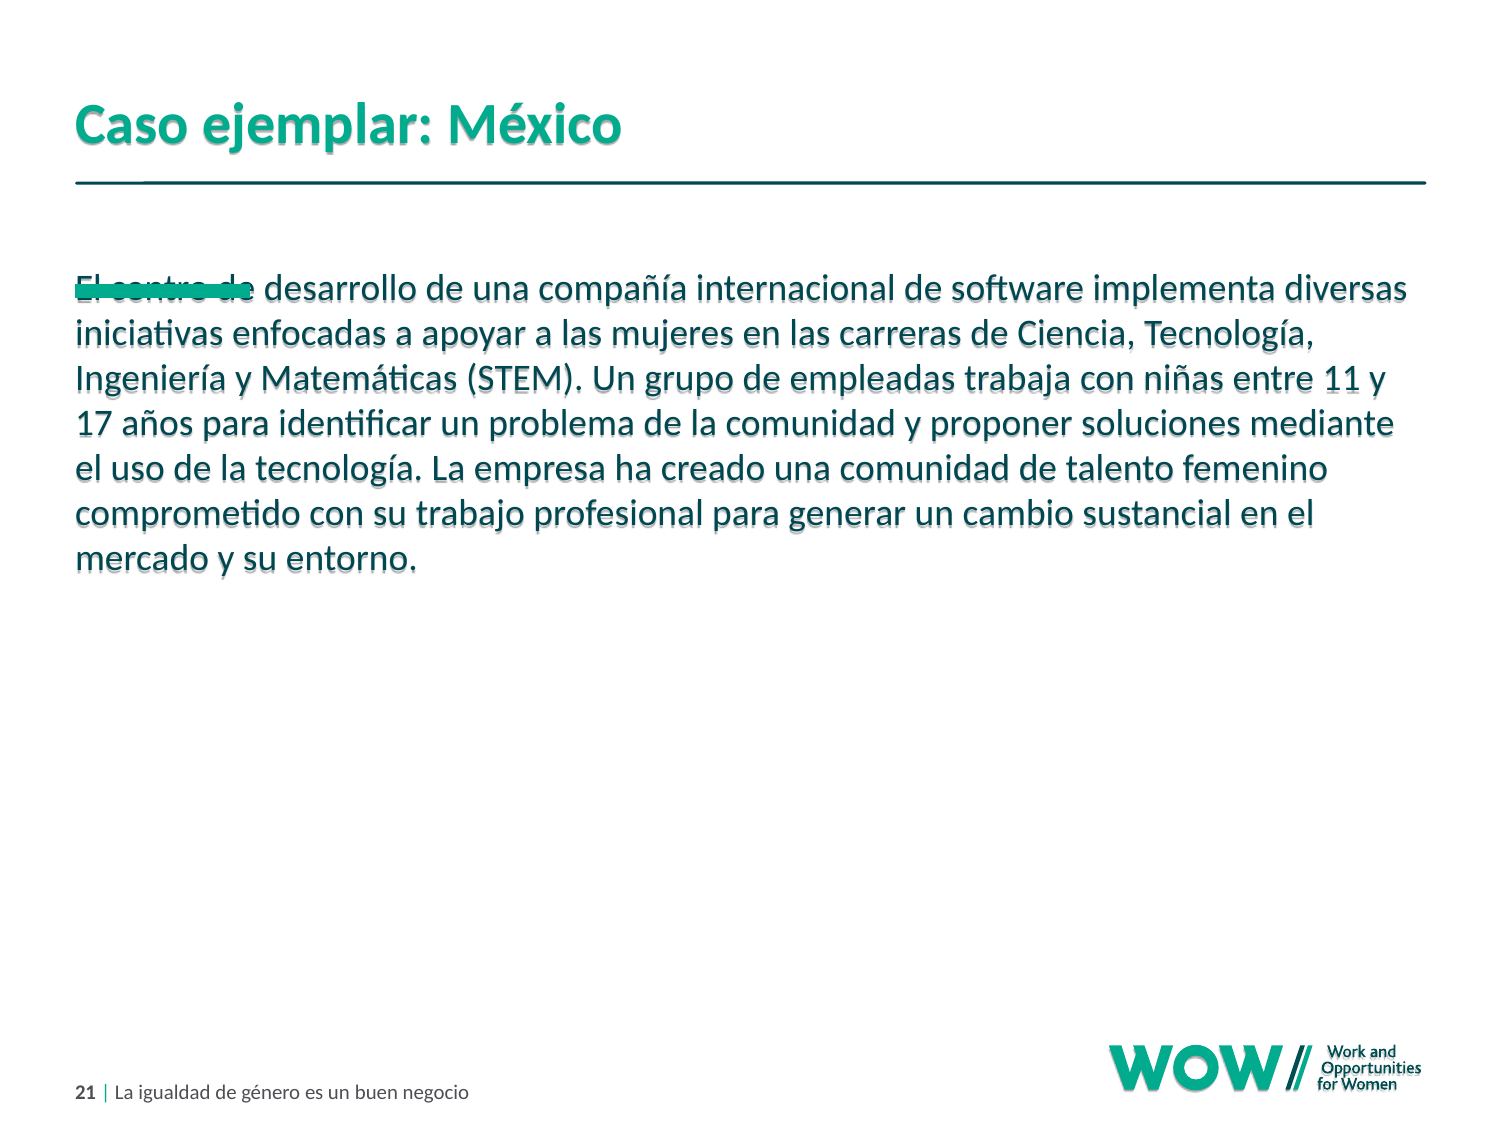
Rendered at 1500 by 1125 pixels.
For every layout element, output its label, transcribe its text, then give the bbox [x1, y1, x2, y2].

text_box 21 | La igualdad de género es un buen negocio [75, 1045, 700, 1106]
title Caso ejemplar: México [75, 41, 1424, 156]
list El centro de desarrollo de una compañía internacional de software implementa diversas iniciativas enfocadas a apoyar a las mujeres en las carreras de Ciencia, Tecnología, Ingeniería y Matemáticas (STEM). Un grupo de empleadas trabaja con niñas entre 11 y 17 años para identificar un problema de la comunidad y proponer soluciones mediante el uso de la tecnología. La empresa ha creado una comunidad de talento femenino comprometido con su trabajo profesional para generar un cambio sustancial en el mercado y su entorno. [75, 348, 1232, 1015]
